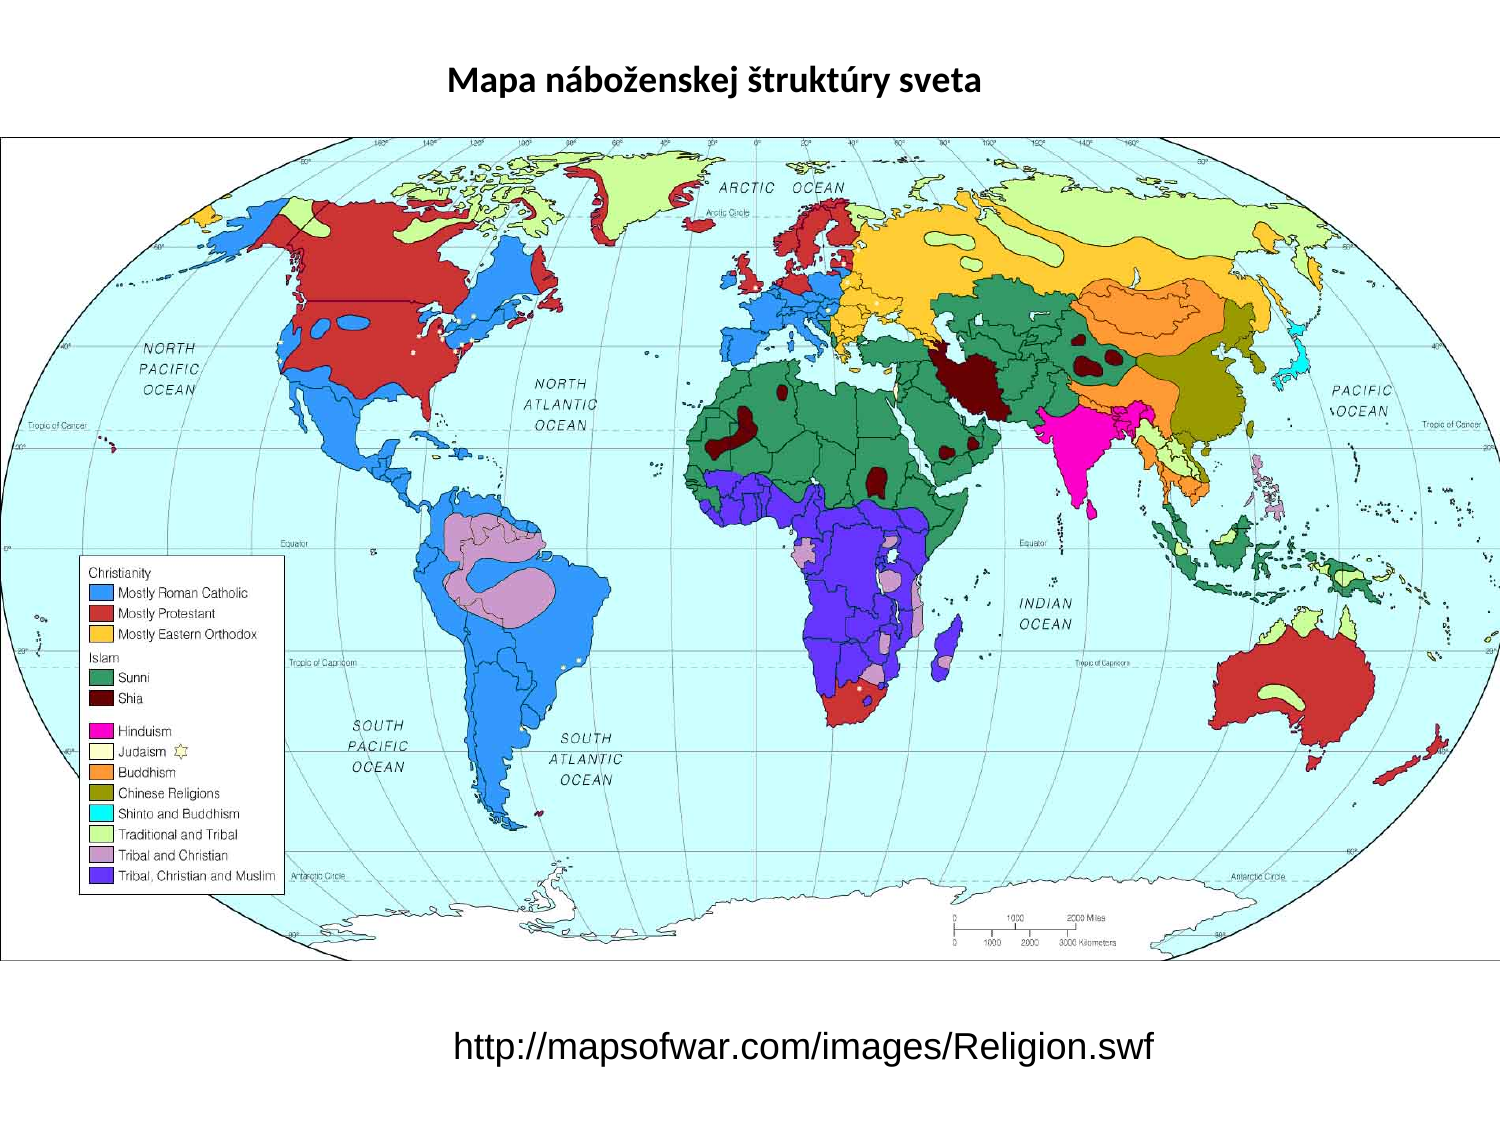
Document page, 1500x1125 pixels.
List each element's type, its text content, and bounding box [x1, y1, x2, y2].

text_box Mapa náboženskej štruktúry sveta [222, 46, 1208, 108]
text_box http://mapsofwar.com/images/Religion.swf [438, 1014, 1170, 1075]
picture [0, 137, 1500, 961]
